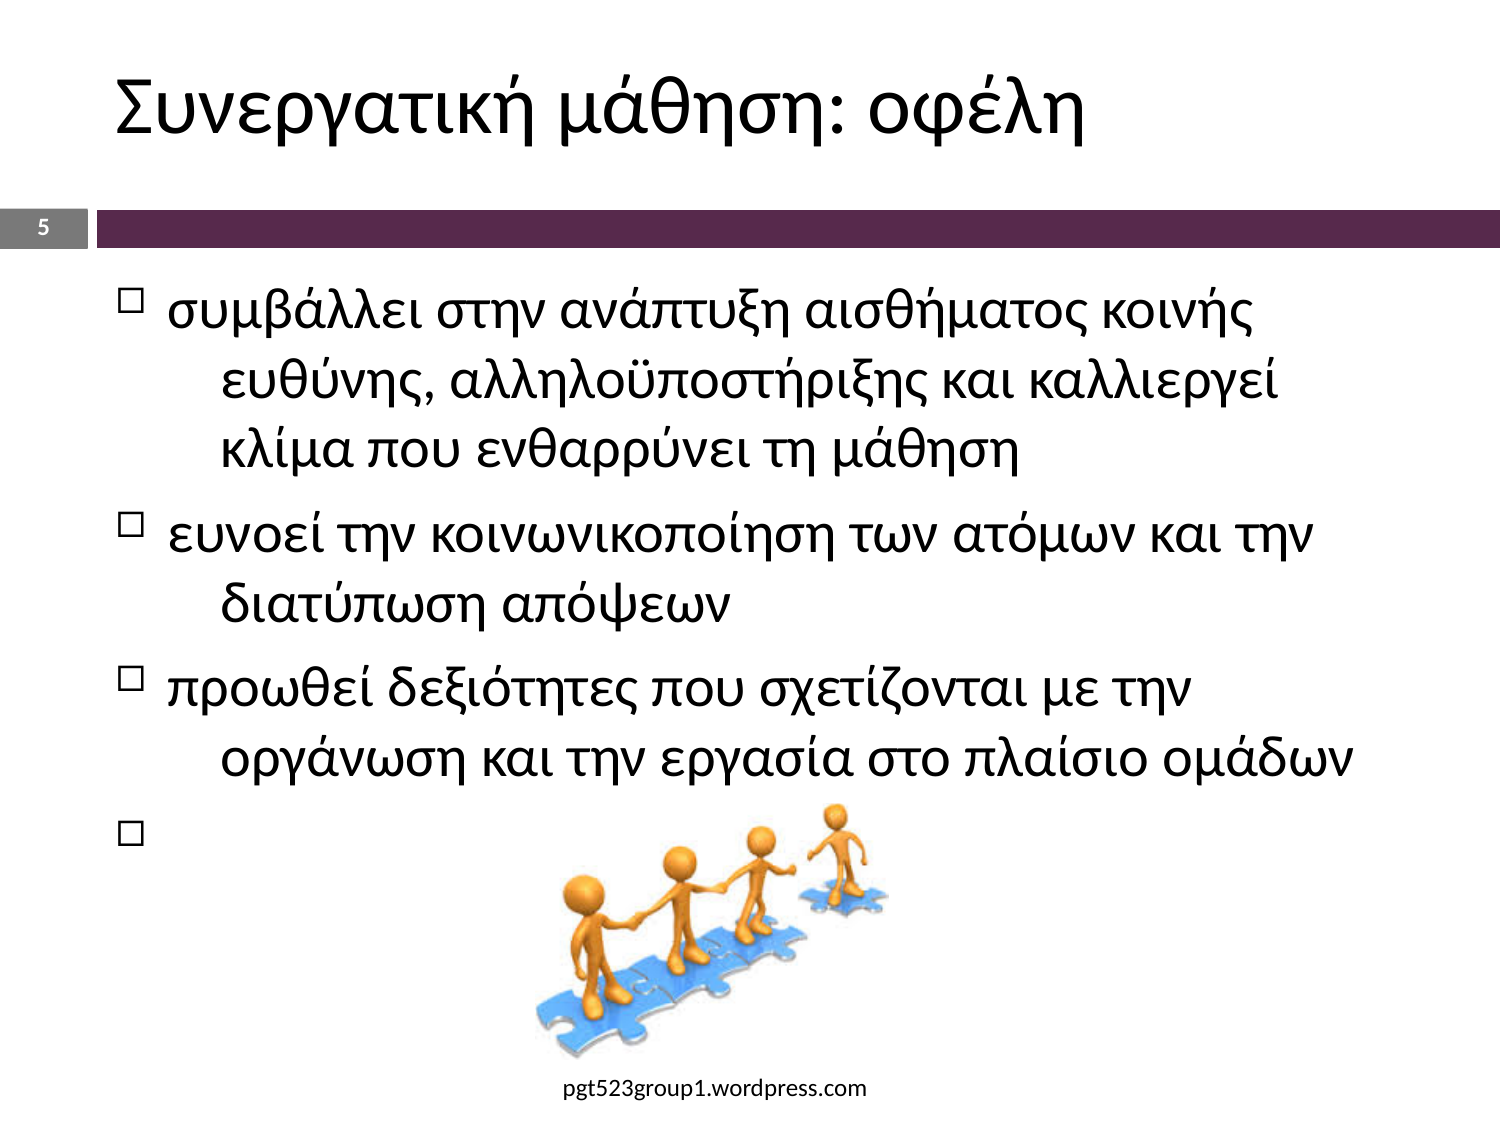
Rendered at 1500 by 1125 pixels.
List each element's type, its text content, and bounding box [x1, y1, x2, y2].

picture [535, 803, 889, 1060]
text_box 5 [0, 208, 88, 249]
text_box pgt523group1.wordpress.com [548, 1064, 883, 1109]
list συμβάλλει στην ανάπτυξη αισθήματος κοινής ευθύνης, αλληλοϋποστήριξης και καλλιεργεί κλίμα που ενθαρρύνει τη μάθηση ευνοεί την κοινωνικοποίηση των ατόμων και την διατύπωση απόψεων προωθεί δεξιότητες που σχετίζονται με την οργάνωση και την εργασία στο πλαίσιο ομάδων [100, 262, 1438, 1000]
title Συνεργατική μάθηση: οφέλη [100, 19, 1438, 182]
